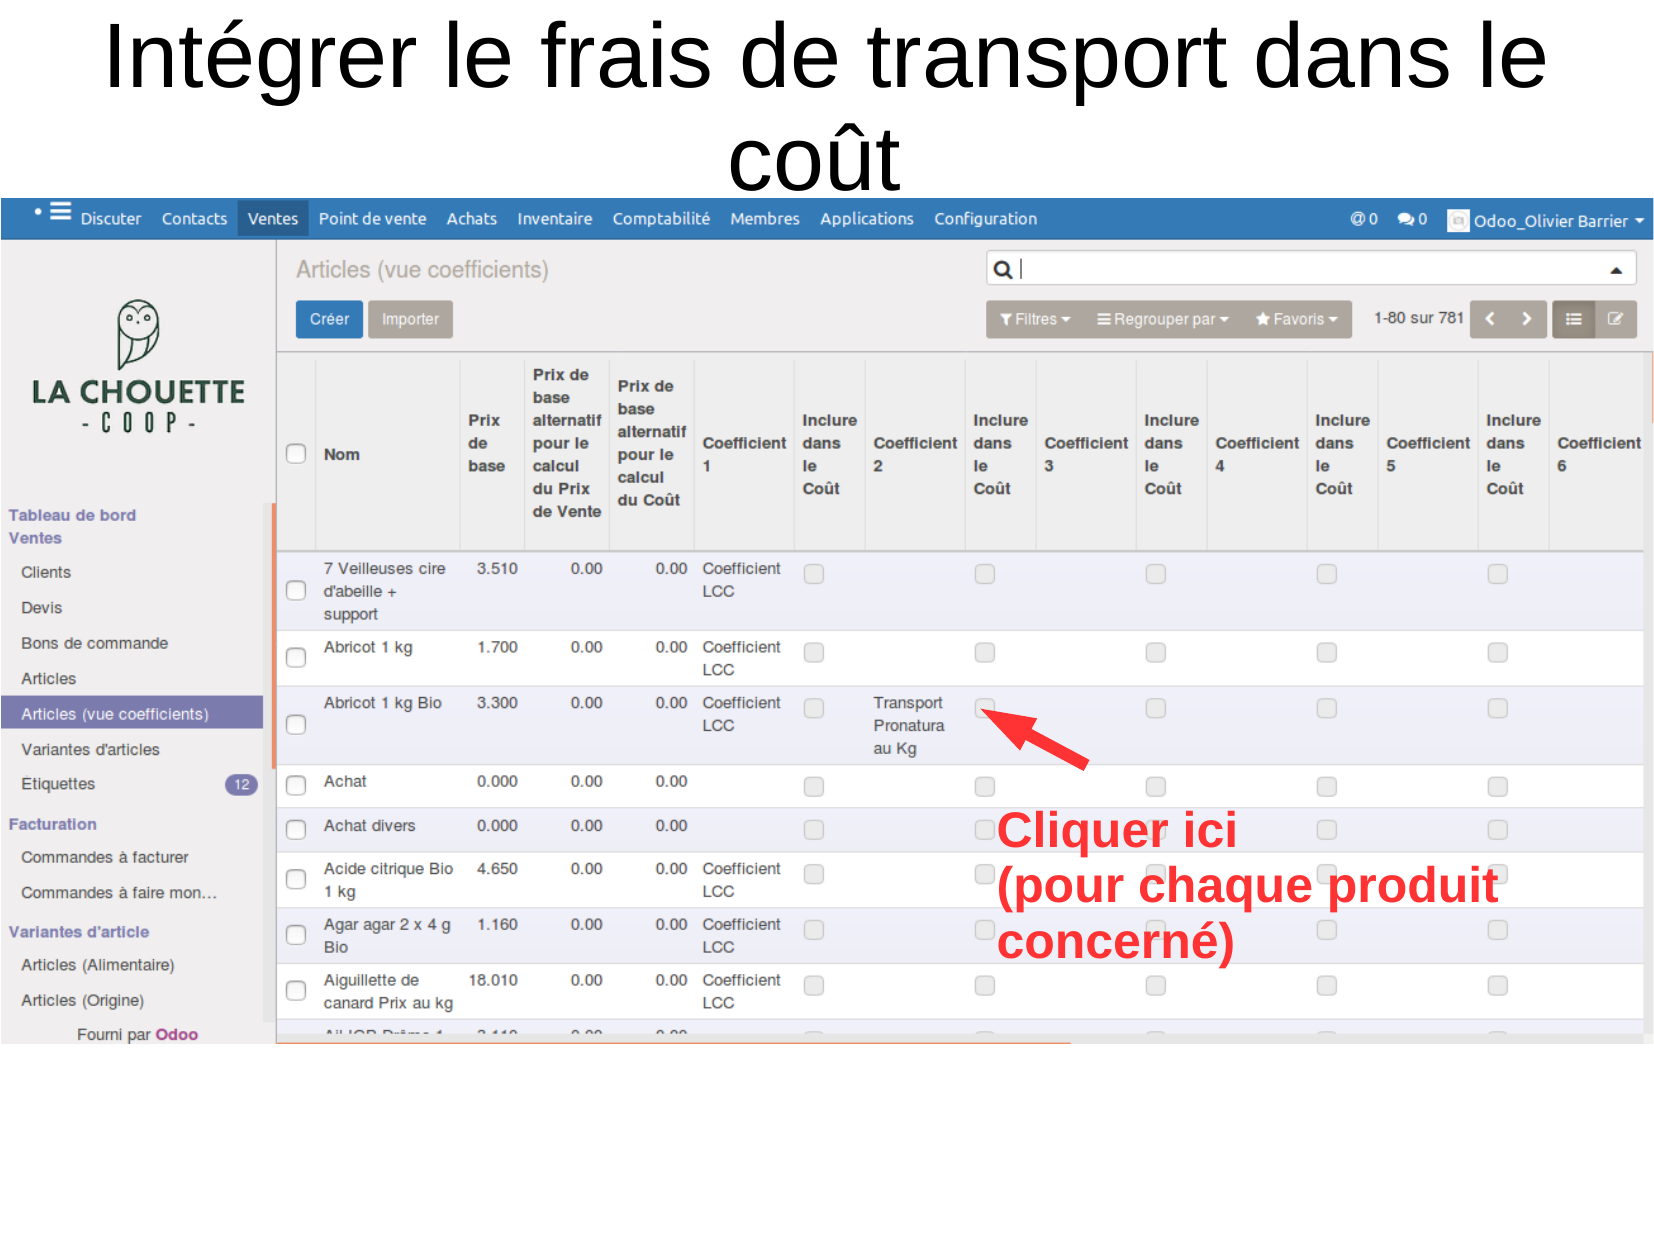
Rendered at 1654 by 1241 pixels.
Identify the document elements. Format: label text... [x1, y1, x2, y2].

text_box Cliquer ici (pour chaque produit concerné) [981, 794, 1630, 981]
picture [1, 198, 1654, 1044]
title Intégrer le frais de transport dans le coût [82, 4, 1571, 210]
